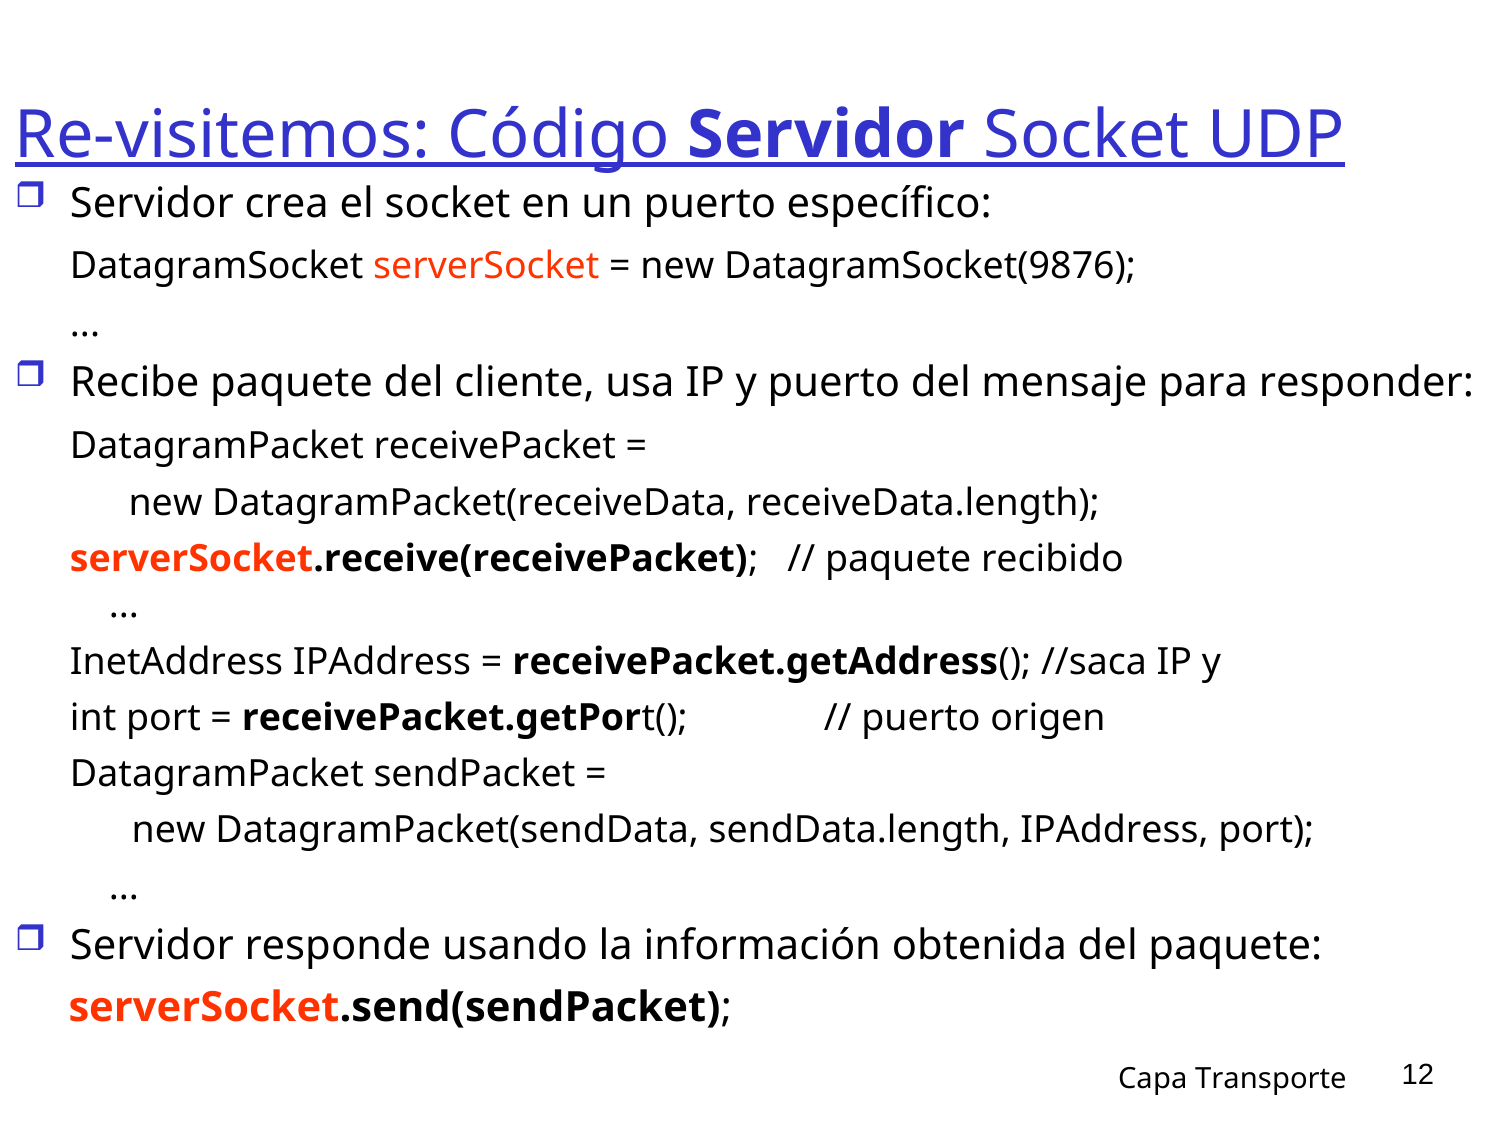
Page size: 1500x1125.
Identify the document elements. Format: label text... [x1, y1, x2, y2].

list Servidor crea el socket en un puerto específico: DatagramSocket serverSocket = new DatagramSocket(9876); ... Recibe paquete del cliente, usa IP y puerto del mensaje para responder: DatagramPacket receivePacket = new DatagramPacket(receiveData, receiveData.length); serverSocket.receive(receivePacket); // paquete recibido ... InetAddress IPAddress = receivePacket.getAddress(); //saca IP y int port = receivePacket.getPort(); // puerto origen DatagramPacket sendPacket = new DatagramPacket(sendData, sendData.length, IPAddress, port); ... Servidor responde usando la información obtenida del paquete: serverSocket.send(sendPacket); [0, 168, 1500, 1054]
title Re-visitemos: Código Servidor Socket UDP [0, 37, 1500, 168]
